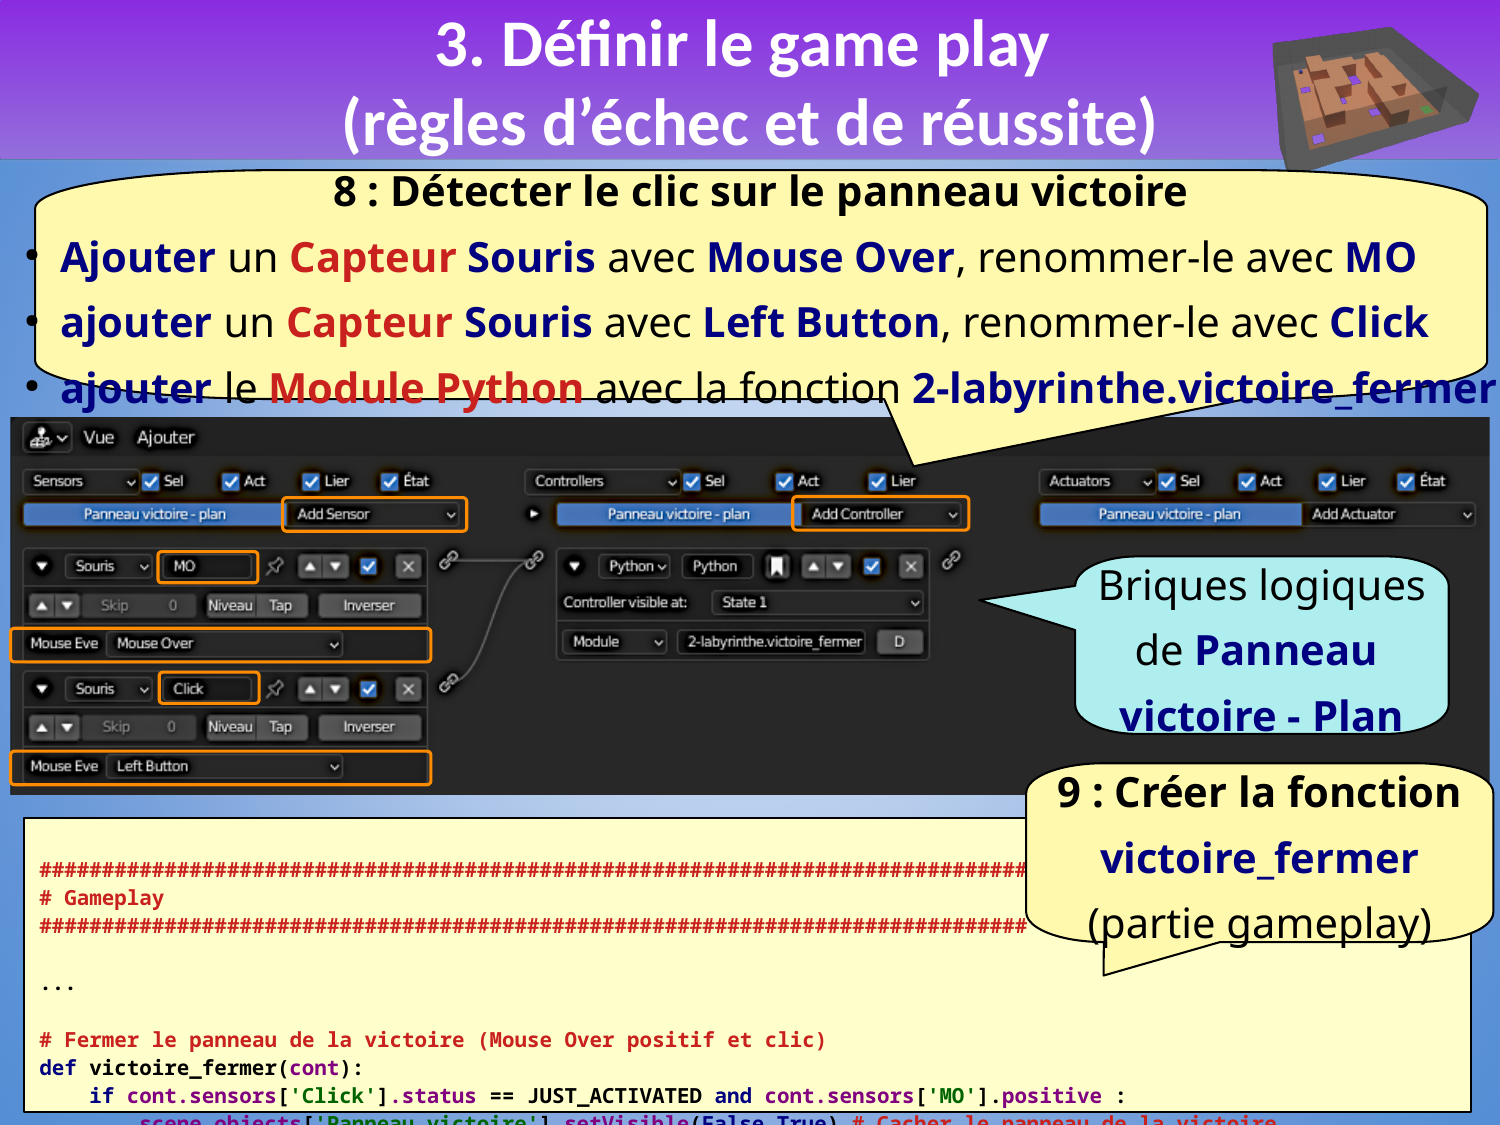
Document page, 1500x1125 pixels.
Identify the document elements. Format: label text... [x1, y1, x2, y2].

text_box ############################################################################### # Gameplay ############################################################################### ... # Fermer le panneau de la victoire (Mouse Over positif et clic) def victoire_fermer(cont): if cont.sensors['Click'].status == JUST_ACTIVATED and cont.sensors['MO'].positive : scene.objects['Panneau victoire'].setVisible(False,True) # Cacher le panneau de la victoire scene.objects['Panneau victoire - plan'].suspendPhysics(True) # Suspendre la physique du panneau scene.objects['Bille']['z']= -21 # On provoque le redémarrage si la bille est ressortie [23, 818, 1471, 1112]
picture [0, 27, 1500, 1125]
text_box 3. Définir le game play (règles d’échec et de réussite) [0, 0, 1500, 159]
text_box 9 : Créer la fonction victoire_fermer (partie gameplay) [1026, 763, 1494, 976]
text_box Briques logiques de Panneau victoire - Plan [979, 556, 1449, 734]
text_box 8 : Détecter le clic sur le panneau victoire Ajouter un Capteur Souris avec Mouse Over, renommer-le avec MO ajouter un Capteur Souris avec Left Button, renommer-le avec Click ajouter le Module Python avec la fonction 2-labyrinthe.victoire_fermer [35, 170, 1488, 467]
